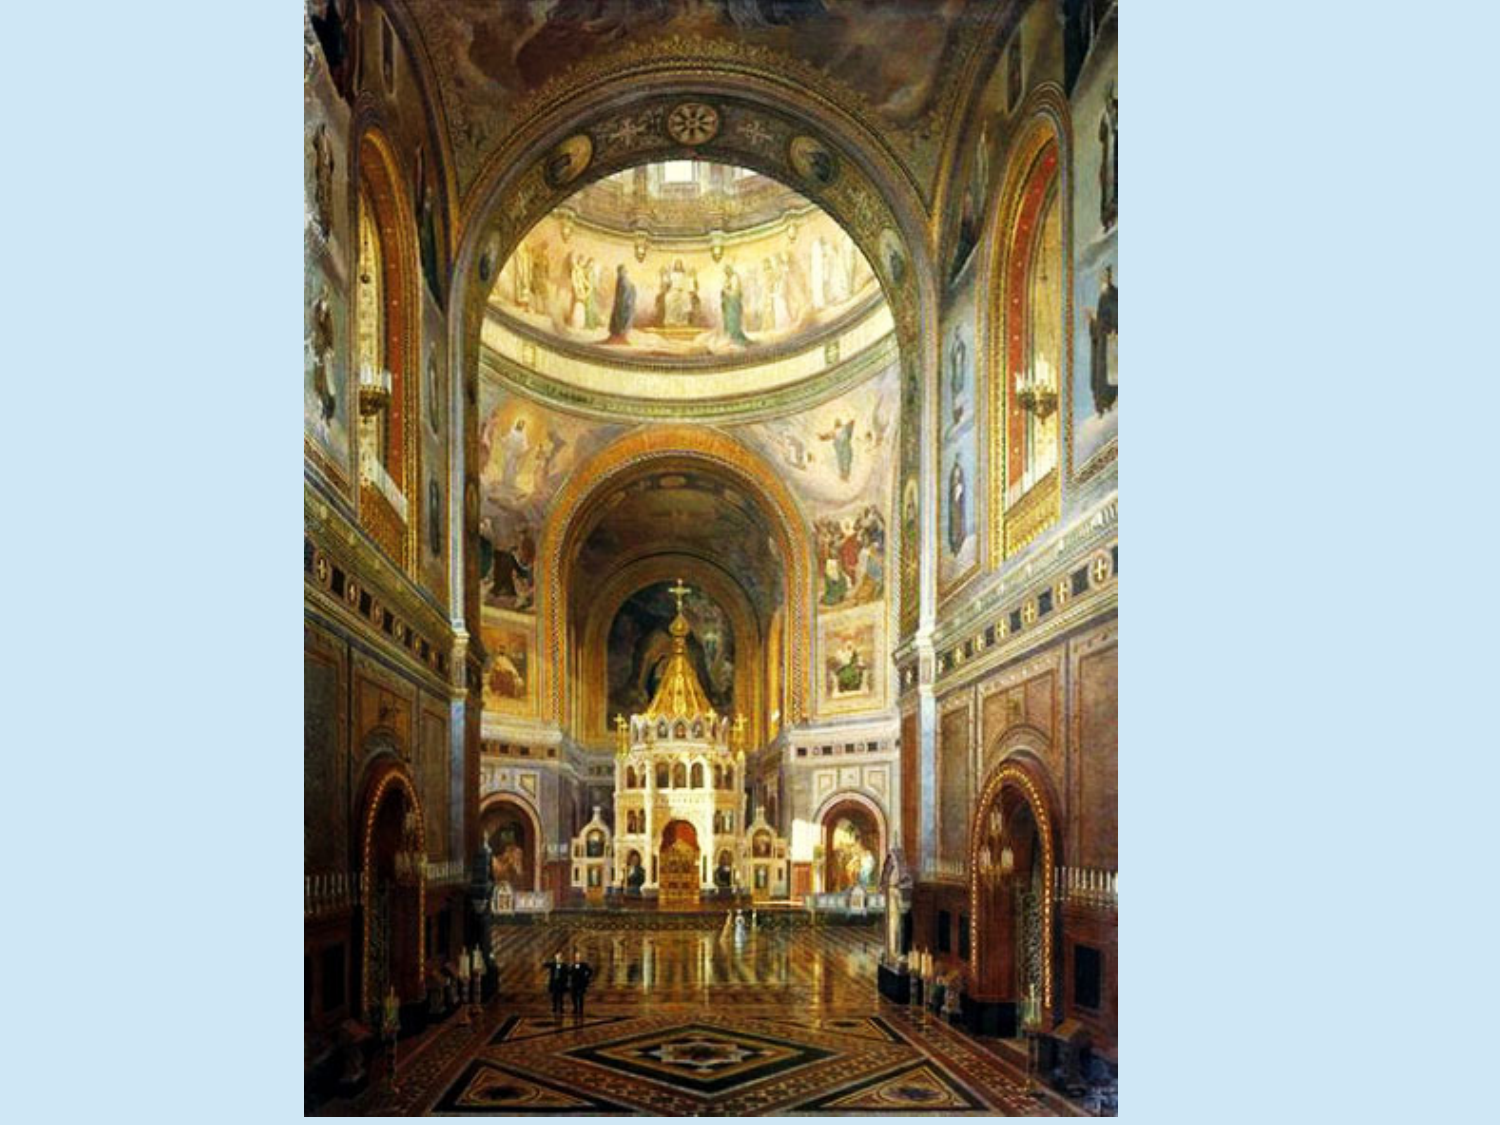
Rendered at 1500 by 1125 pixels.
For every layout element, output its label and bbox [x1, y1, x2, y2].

picture [304, 0, 1118, 1117]
